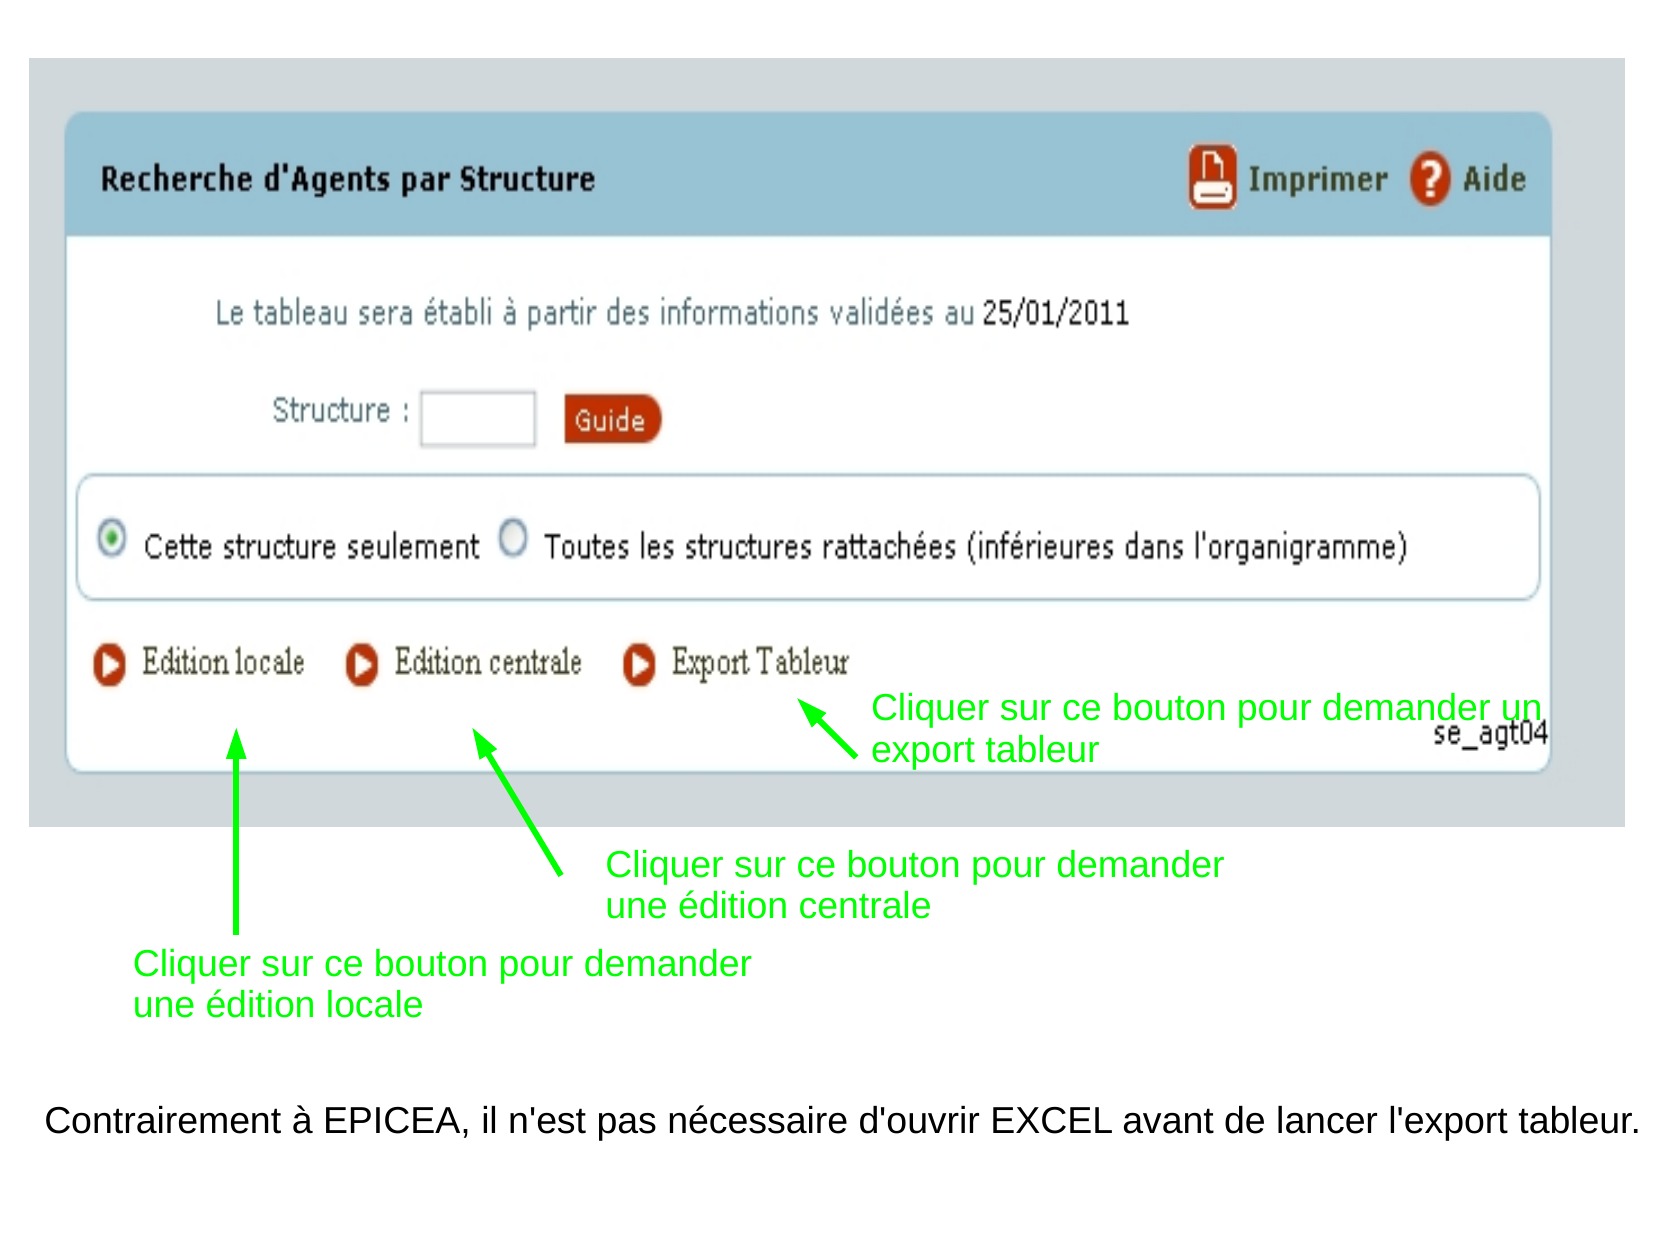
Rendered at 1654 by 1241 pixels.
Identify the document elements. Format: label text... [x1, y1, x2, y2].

text_box Cliquer sur ce bouton pour demander un export tableur [856, 679, 1565, 808]
text_box Cliquer sur ce bouton pour demander une édition locale [118, 934, 827, 1034]
text_box Contrairement à EPICEA, il n'est pas nécessaire d'ouvrir EXCEL avant de lancer l'export tableur. [29, 1092, 1654, 1150]
text_box Cliquer sur ce bouton pour demander une édition centrale [590, 835, 1300, 935]
picture [29, 58, 1625, 827]
